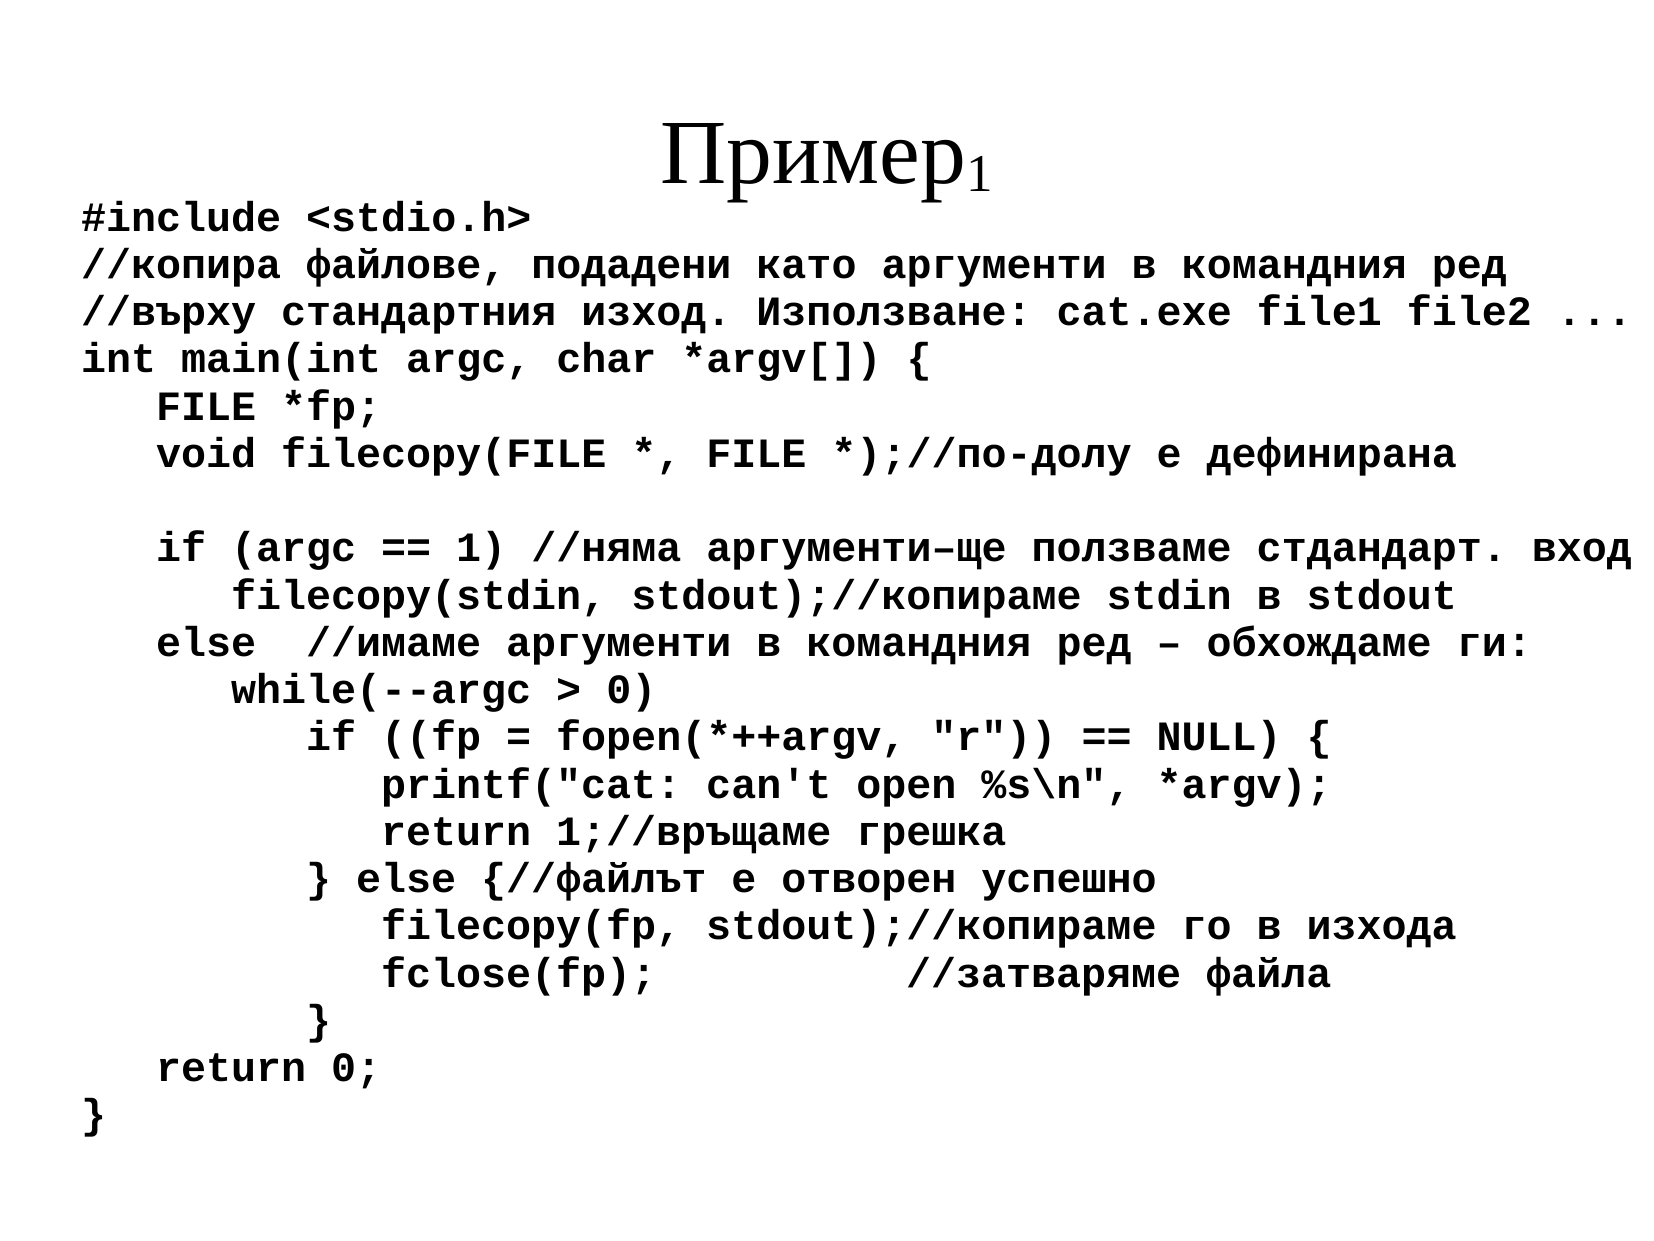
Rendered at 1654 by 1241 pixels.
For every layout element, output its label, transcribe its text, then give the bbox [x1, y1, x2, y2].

title Пример1 [82, 49, 1571, 189]
text_box #include <stdio.h> //копира файлове, подадени като аргументи в командния ред //върху стандартния изход. Използване: cat.exe file1 file2 ... int main(int argc, char *argv[]) { FILE *fp; void filecopy(FILE *, FILE *);//по-долу е дефинирана if (argc == 1) //няма аргументи–ще ползваме стдандарт. вход filecopy(stdin, stdout);//копираме stdin в stdout else //имаме аргументи в командния ред – обхождаме ги: while(--argc > 0) if ((fp = fopen(*++argv, "r")) == NULL) { printf("cat: can't open %s\n", *argv); return 1;//връщаме грешка } else {//файлът е отворен успешно filecopy(fp, stdout);//копираме го в изхода fclose(fp); //затваряме файла } return 0; } [66, 189, 1654, 1208]
